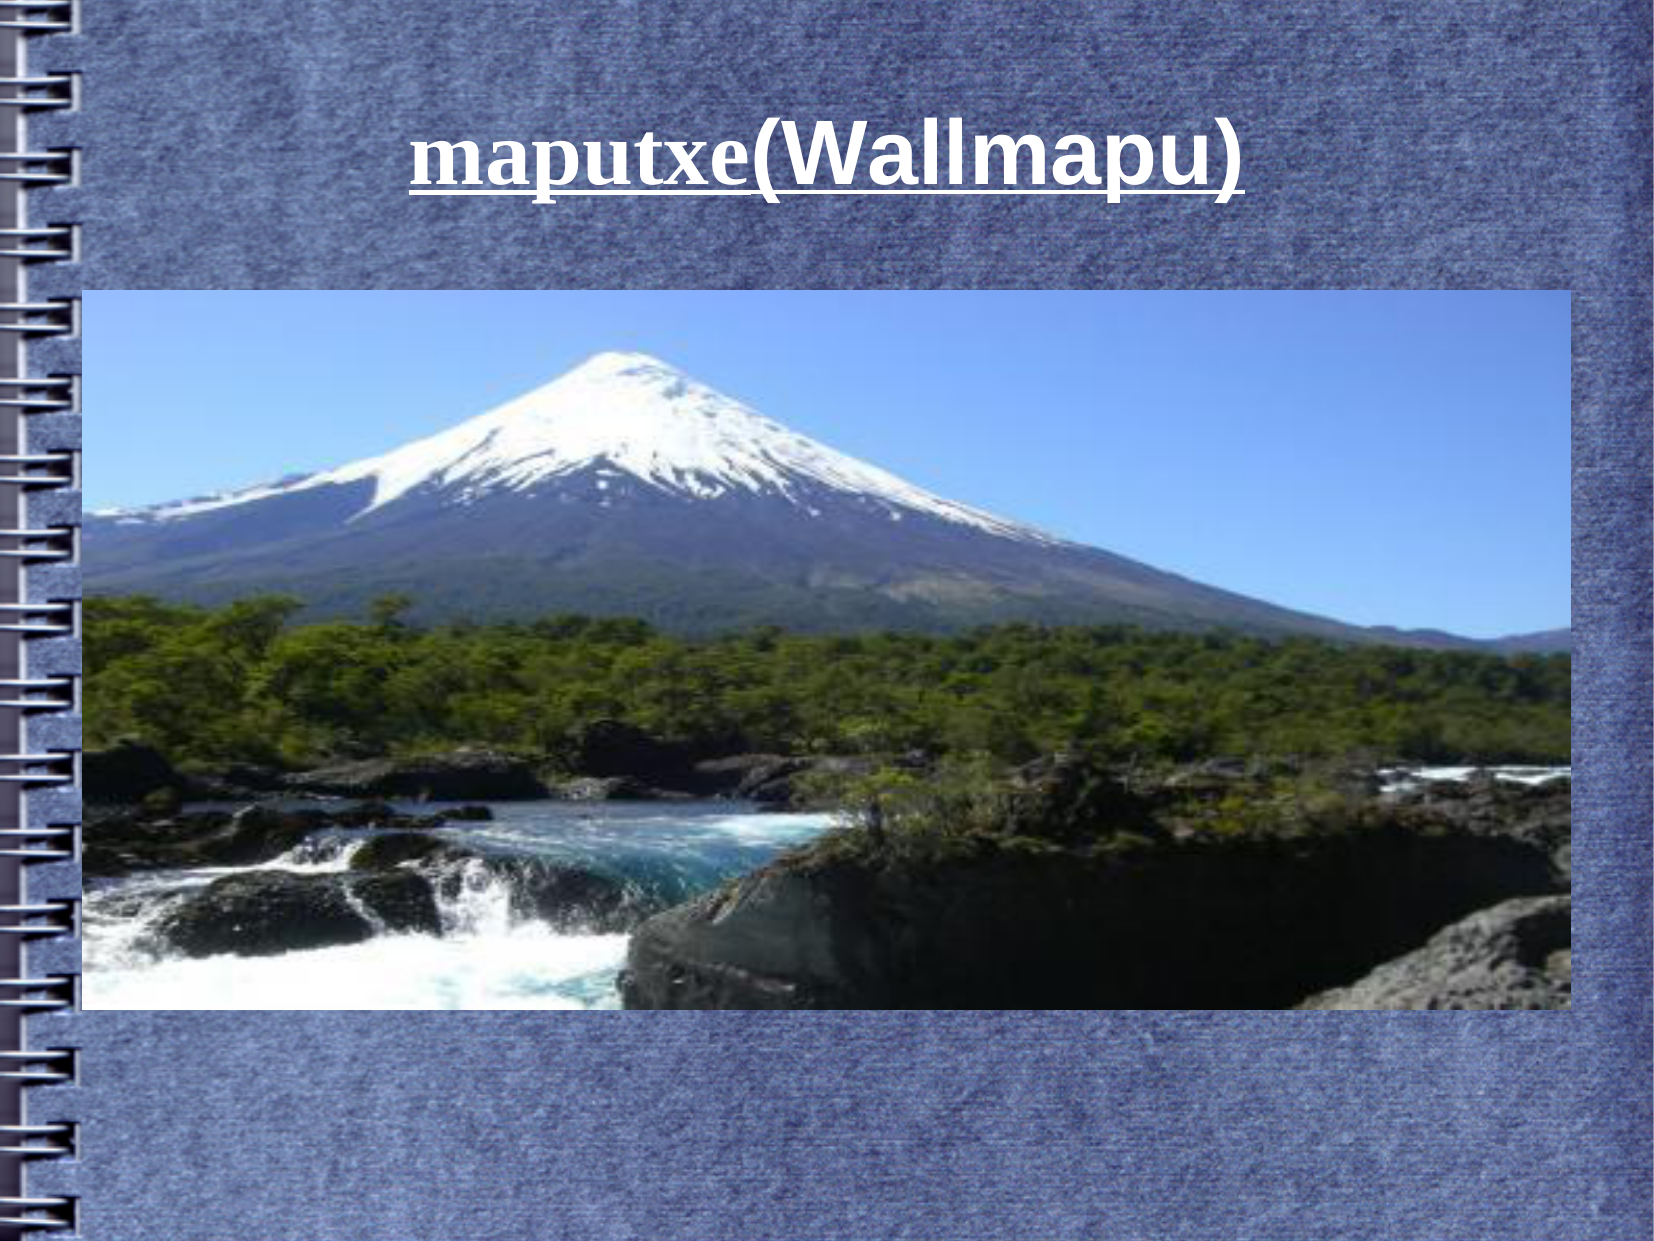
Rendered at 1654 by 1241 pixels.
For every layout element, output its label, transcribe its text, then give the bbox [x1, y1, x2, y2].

picture [0, 0, 1654, 1241]
title maputxe(Wallmapu) [82, 49, 1571, 257]
